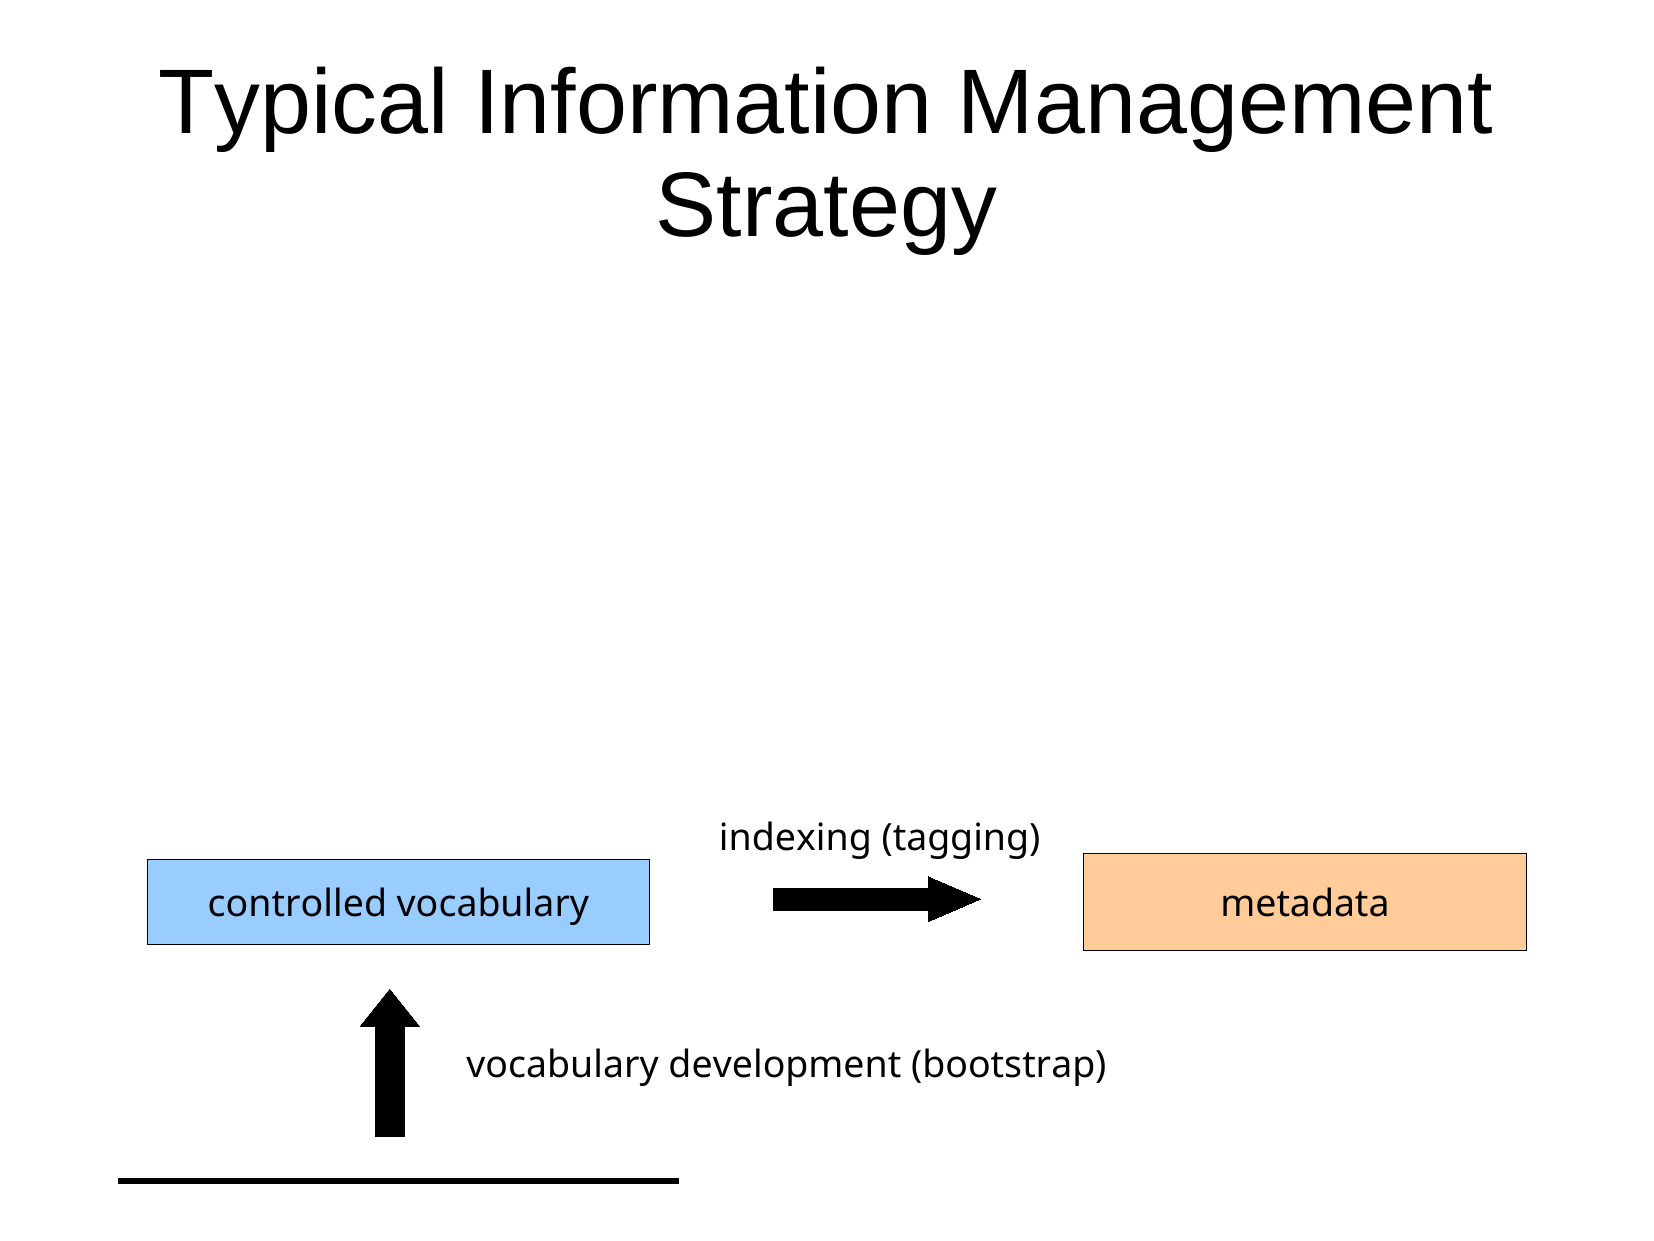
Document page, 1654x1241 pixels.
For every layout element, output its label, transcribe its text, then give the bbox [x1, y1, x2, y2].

text_box vocabulary development (bootstrap) [451, 1029, 1108, 1098]
title Typical Information Management Strategy [82, 49, 1571, 257]
text_box controlled vocabulary [147, 859, 650, 945]
text_box [360, 989, 420, 1137]
text_box metadata [1083, 853, 1527, 951]
text_box indexing (tagging) [704, 803, 1046, 871]
text_box [773, 876, 981, 922]
